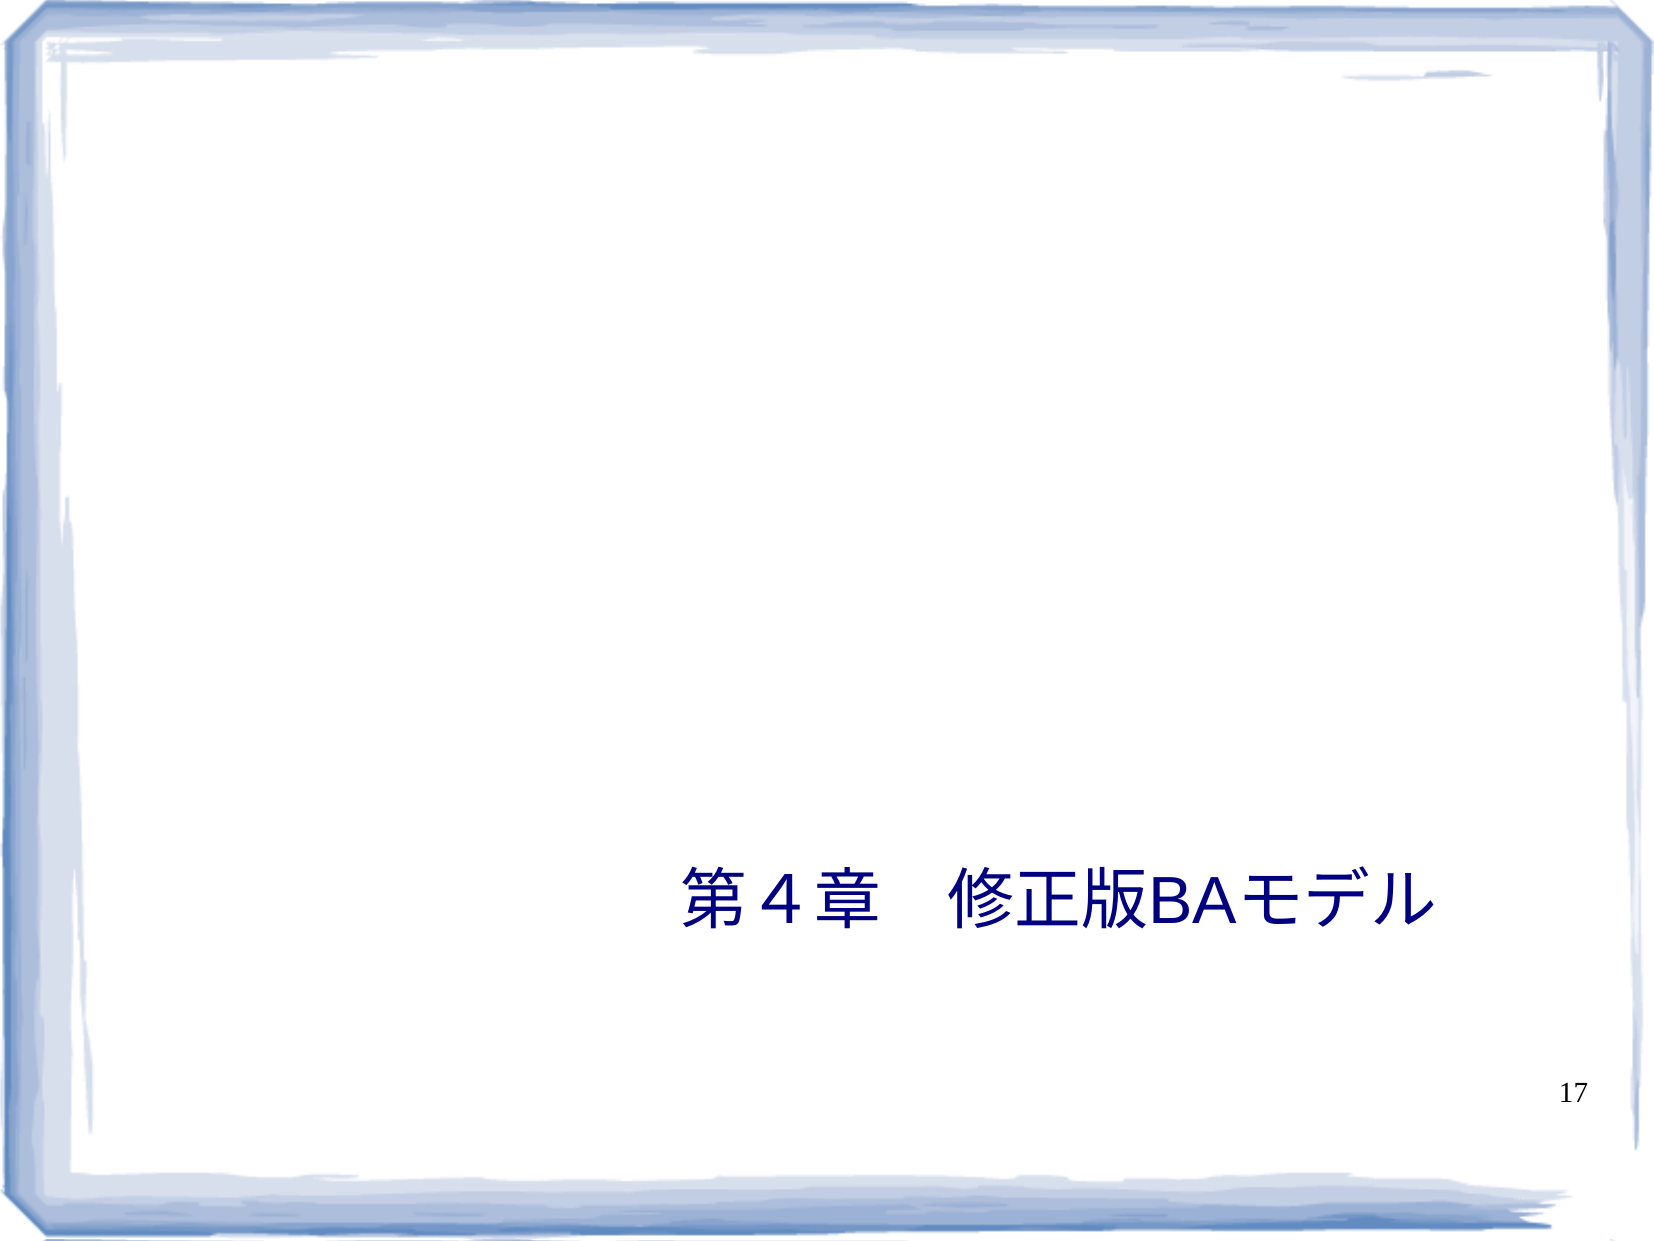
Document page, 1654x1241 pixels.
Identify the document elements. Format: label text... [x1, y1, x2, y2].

list 第４章 修正版BAモデル [118, 324, 1571, 1045]
picture [0, 0, 1654, 1241]
